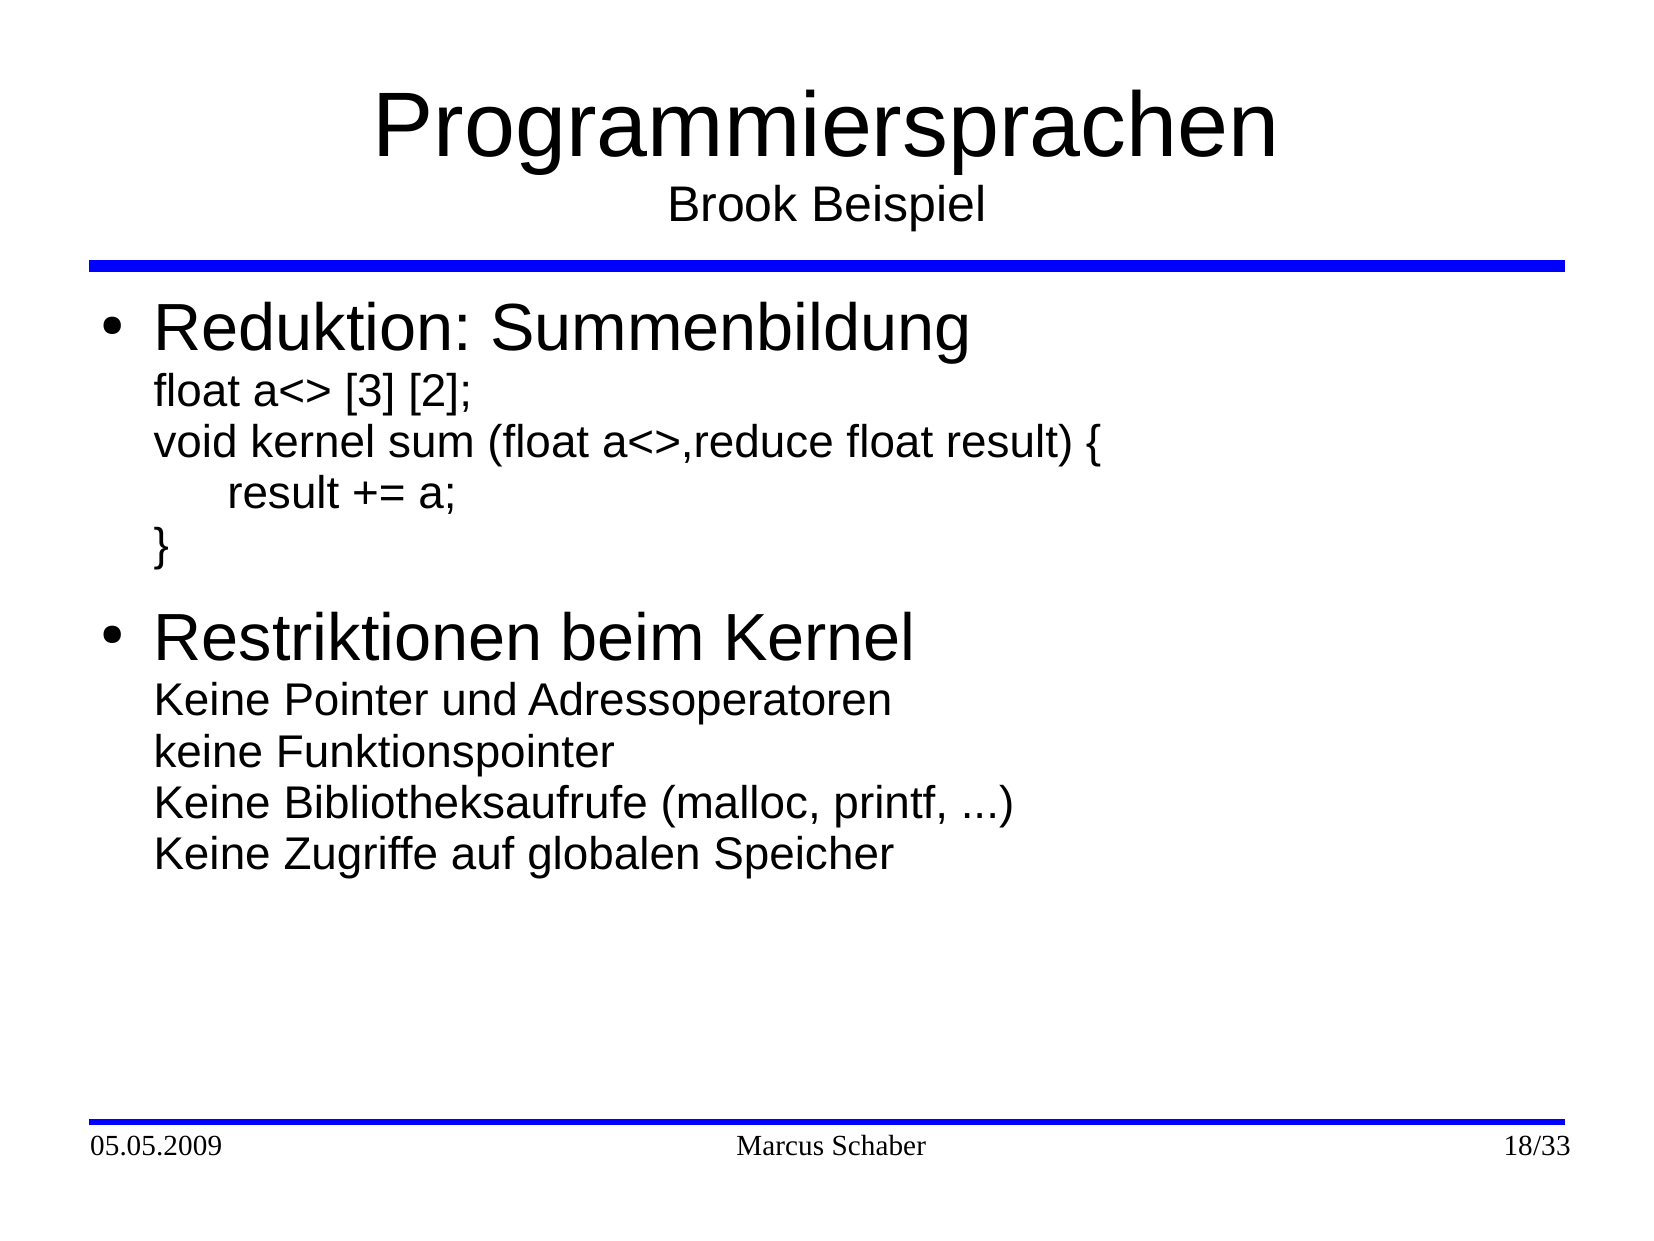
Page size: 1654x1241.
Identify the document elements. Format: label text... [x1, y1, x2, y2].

list Reduktion: Summenbildung float a<> [3] [2]; void kernel sum (float a<>,reduce float result) { result += a; } Restriktionen beim Kernel Keine Pointer und Adressoperatoren keine Funktionspointer Keine Bibliotheksaufrufe (malloc, printf, ...) Keine Zugriffe auf globalen Speicher [82, 290, 1571, 1109]
title Programmiersprachen Brook Beispiel [82, 49, 1571, 257]
